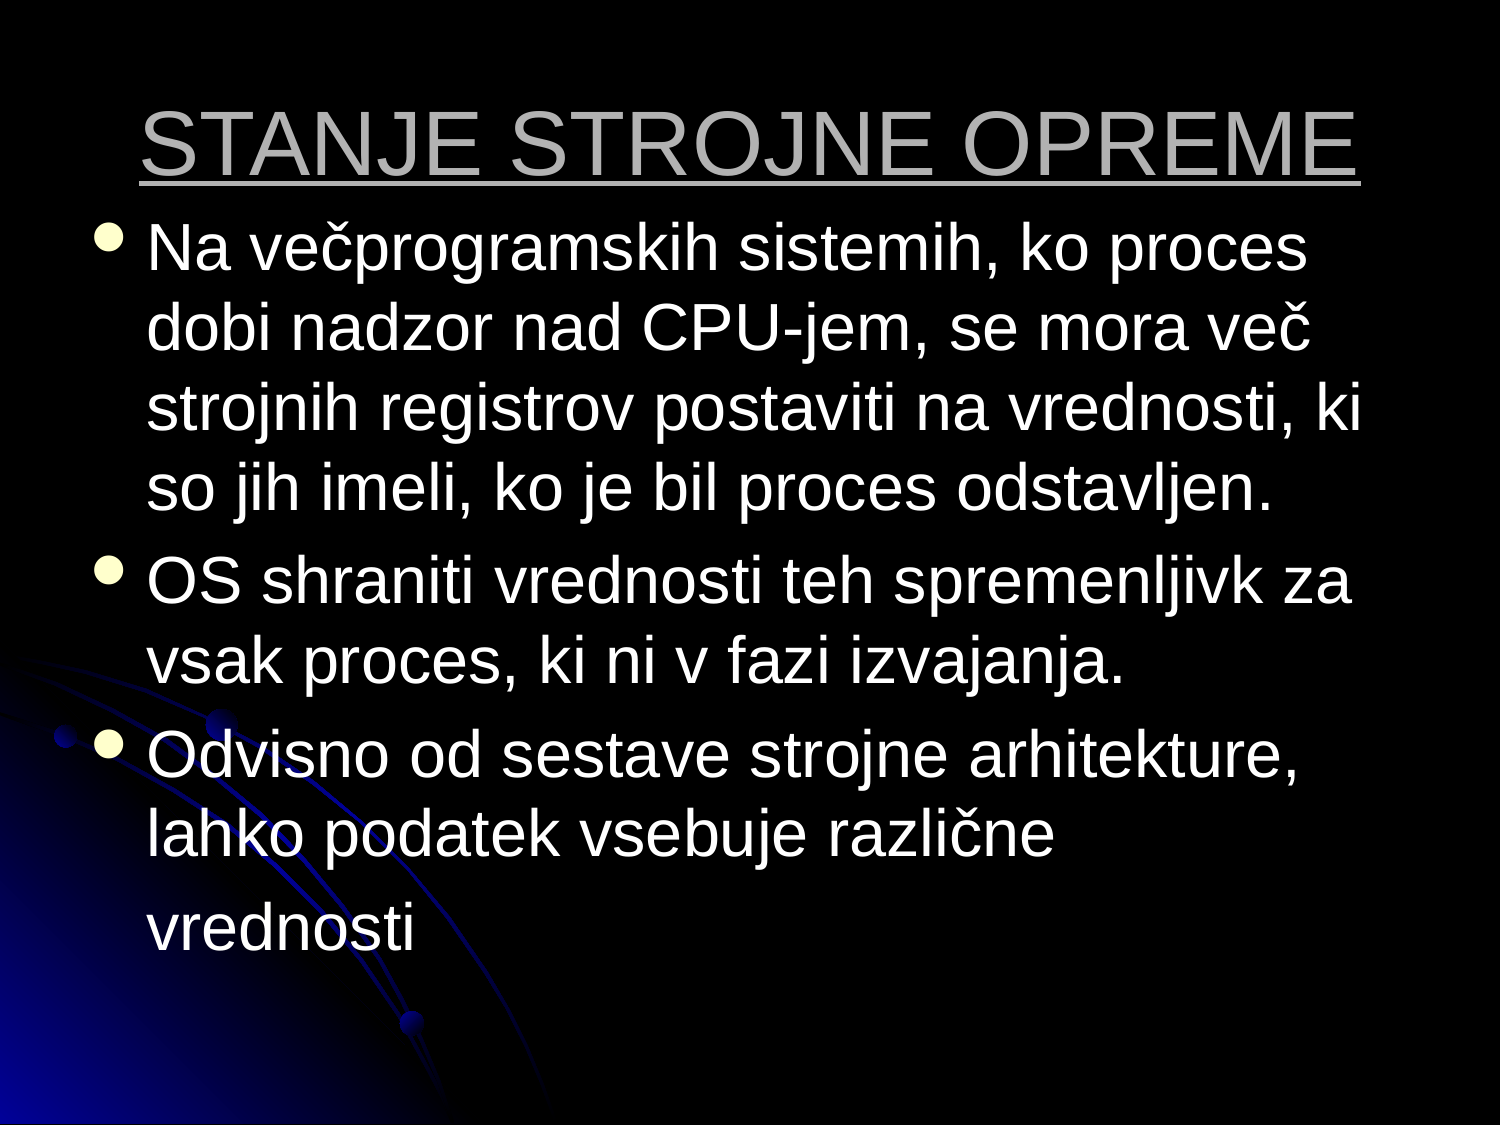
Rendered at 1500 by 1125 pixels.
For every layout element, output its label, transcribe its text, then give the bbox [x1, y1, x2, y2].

list Na večprogramskih sistemih, ko proces dobi nadzor nad CPU-jem, se mora več strojnih registrov postaviti na vrednosti, ki so jih imeli, ko je bil proces odstavljen. OS shraniti vrednosti teh spremenljivk za vsak proces, ki ni v fazi izvajanja. Odvisno od sestave strojne arhitekture, lahko podatek vsebuje različne vrednosti [75, 196, 1425, 1059]
title STANJE STROJNE OPREME [75, 45, 1425, 196]
